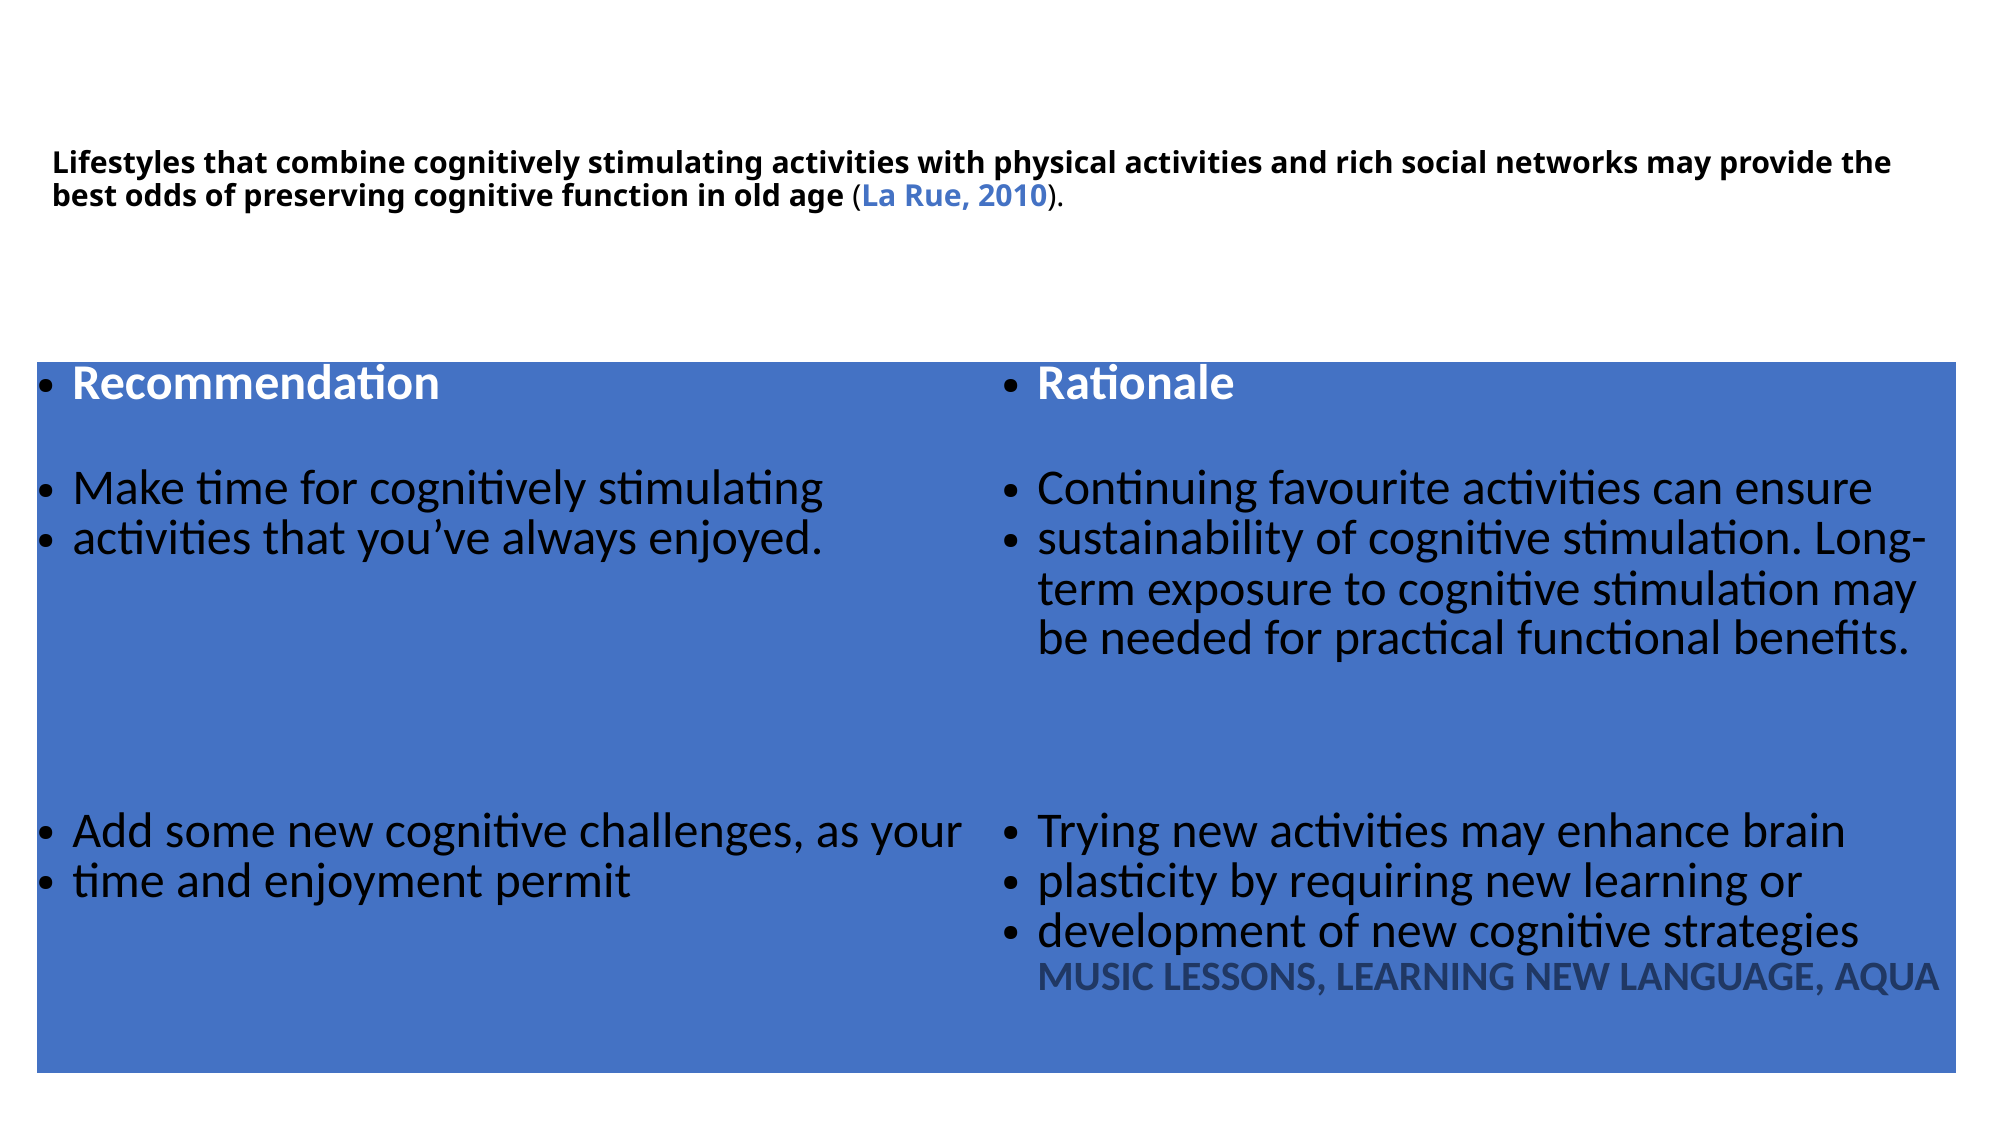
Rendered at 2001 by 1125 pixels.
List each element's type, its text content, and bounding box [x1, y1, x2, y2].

table_cell Continuing favourite activities can ensure sustainability of cognitive stimulation. Long-term exposure to cognitive stimulation may be needed for practical functional benefits. [1002, 467, 1956, 810]
title Lifestyles that combine cognitively stimulating activities with physical activities and rich social networks may provide the best odds of preserving cognitive function in old age (La Rue, 2010). [36, 107, 1956, 272]
table_cell Make time for cognitively stimulating activities that you’ve always enjoyed. [37, 467, 1002, 810]
table_header Recommendation [37, 362, 1002, 467]
table_cell Add some new cognitive challenges, as your time and enjoyment permit [37, 810, 1002, 1073]
table_header Rationale [1002, 362, 1956, 467]
table_cell Trying new activities may enhance brain plasticity by requiring new learning or development of new cognitive strategies MUSIC LESSONS, LEARNING NEW LANGUAGE, AQUA [1002, 810, 1956, 1073]
